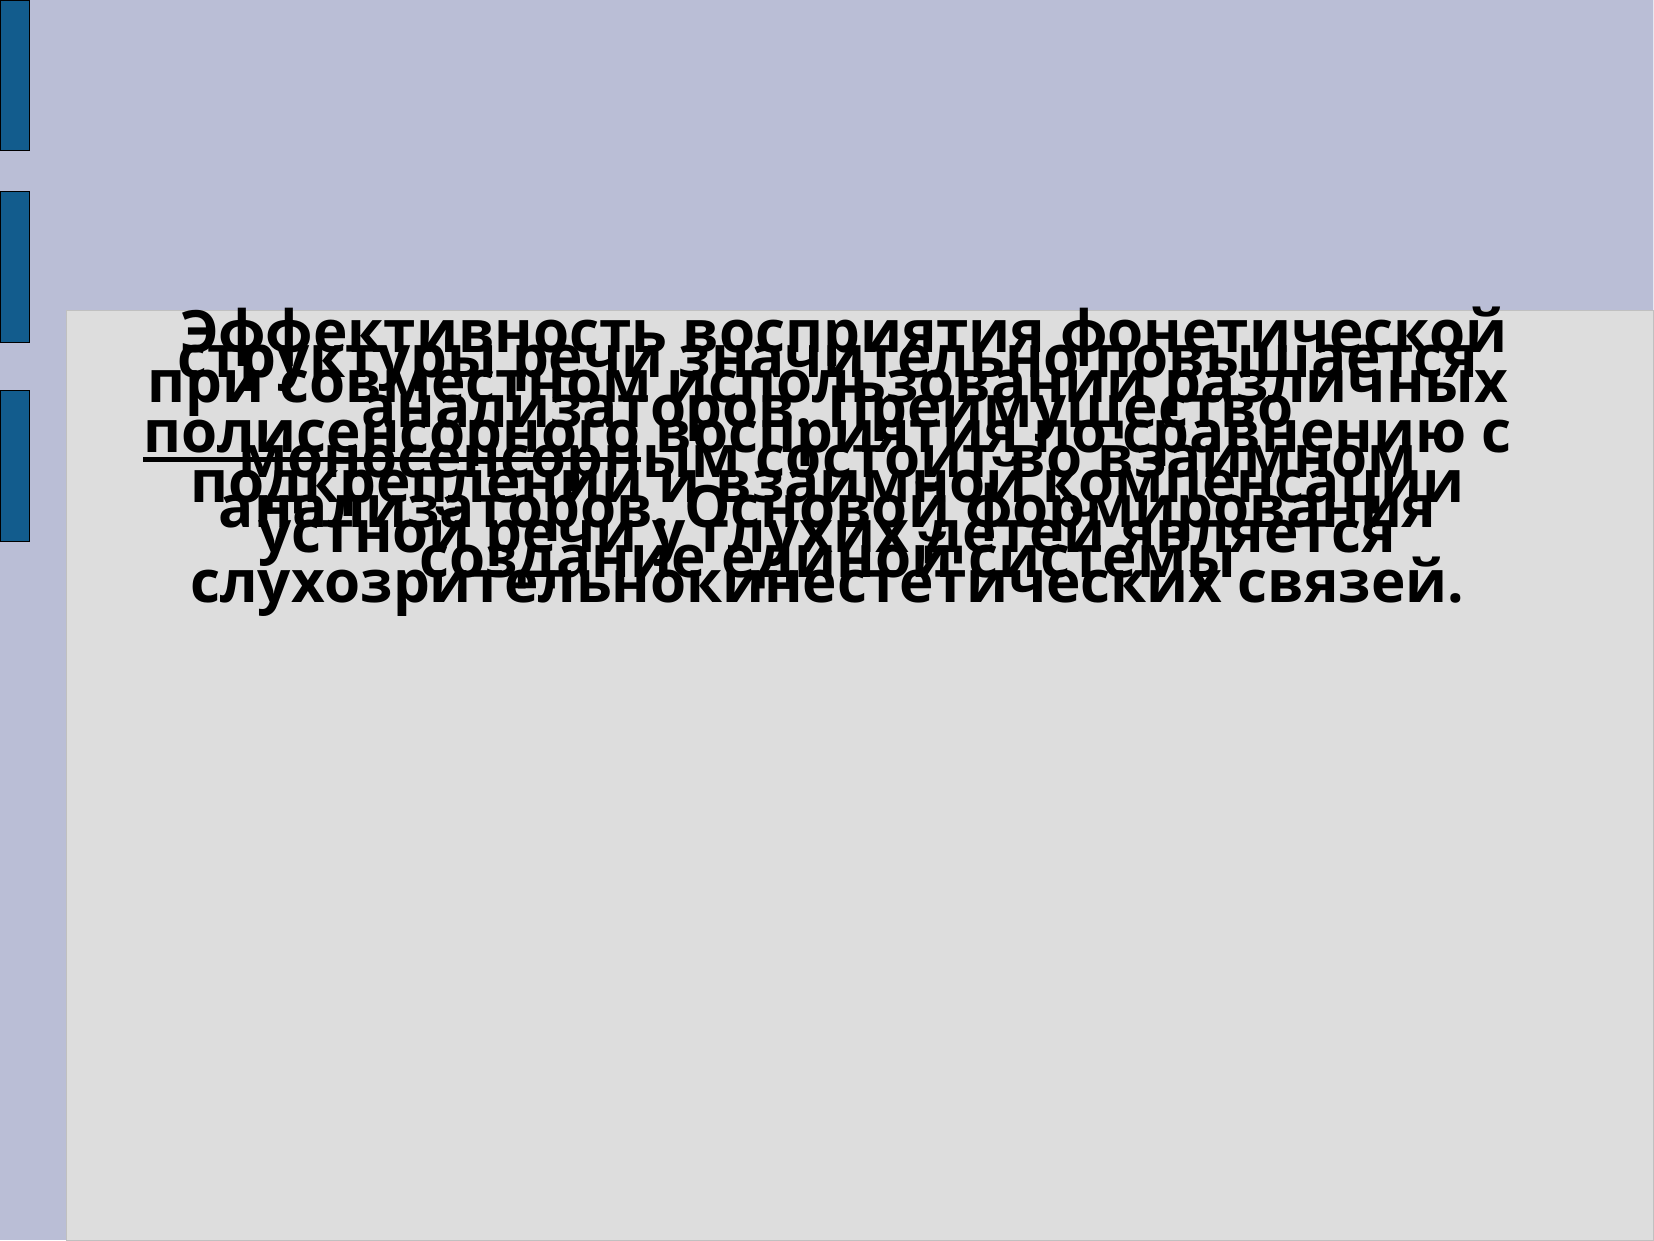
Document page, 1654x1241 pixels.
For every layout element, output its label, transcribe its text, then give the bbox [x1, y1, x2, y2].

list Эффективность восприятия фонетической структуры речи значительно повышается при совместном использовании различных анализаторов. Преимущество полисенсорного восприятия по сравнению с моносенсорным состоит во взаимном подкреплении и взаимной компенсации анализаторов. Основой формирования устной речи у глухих детей является создание единой системы слухозрительнокинестетических связей. [121, 344, 1534, 1127]
